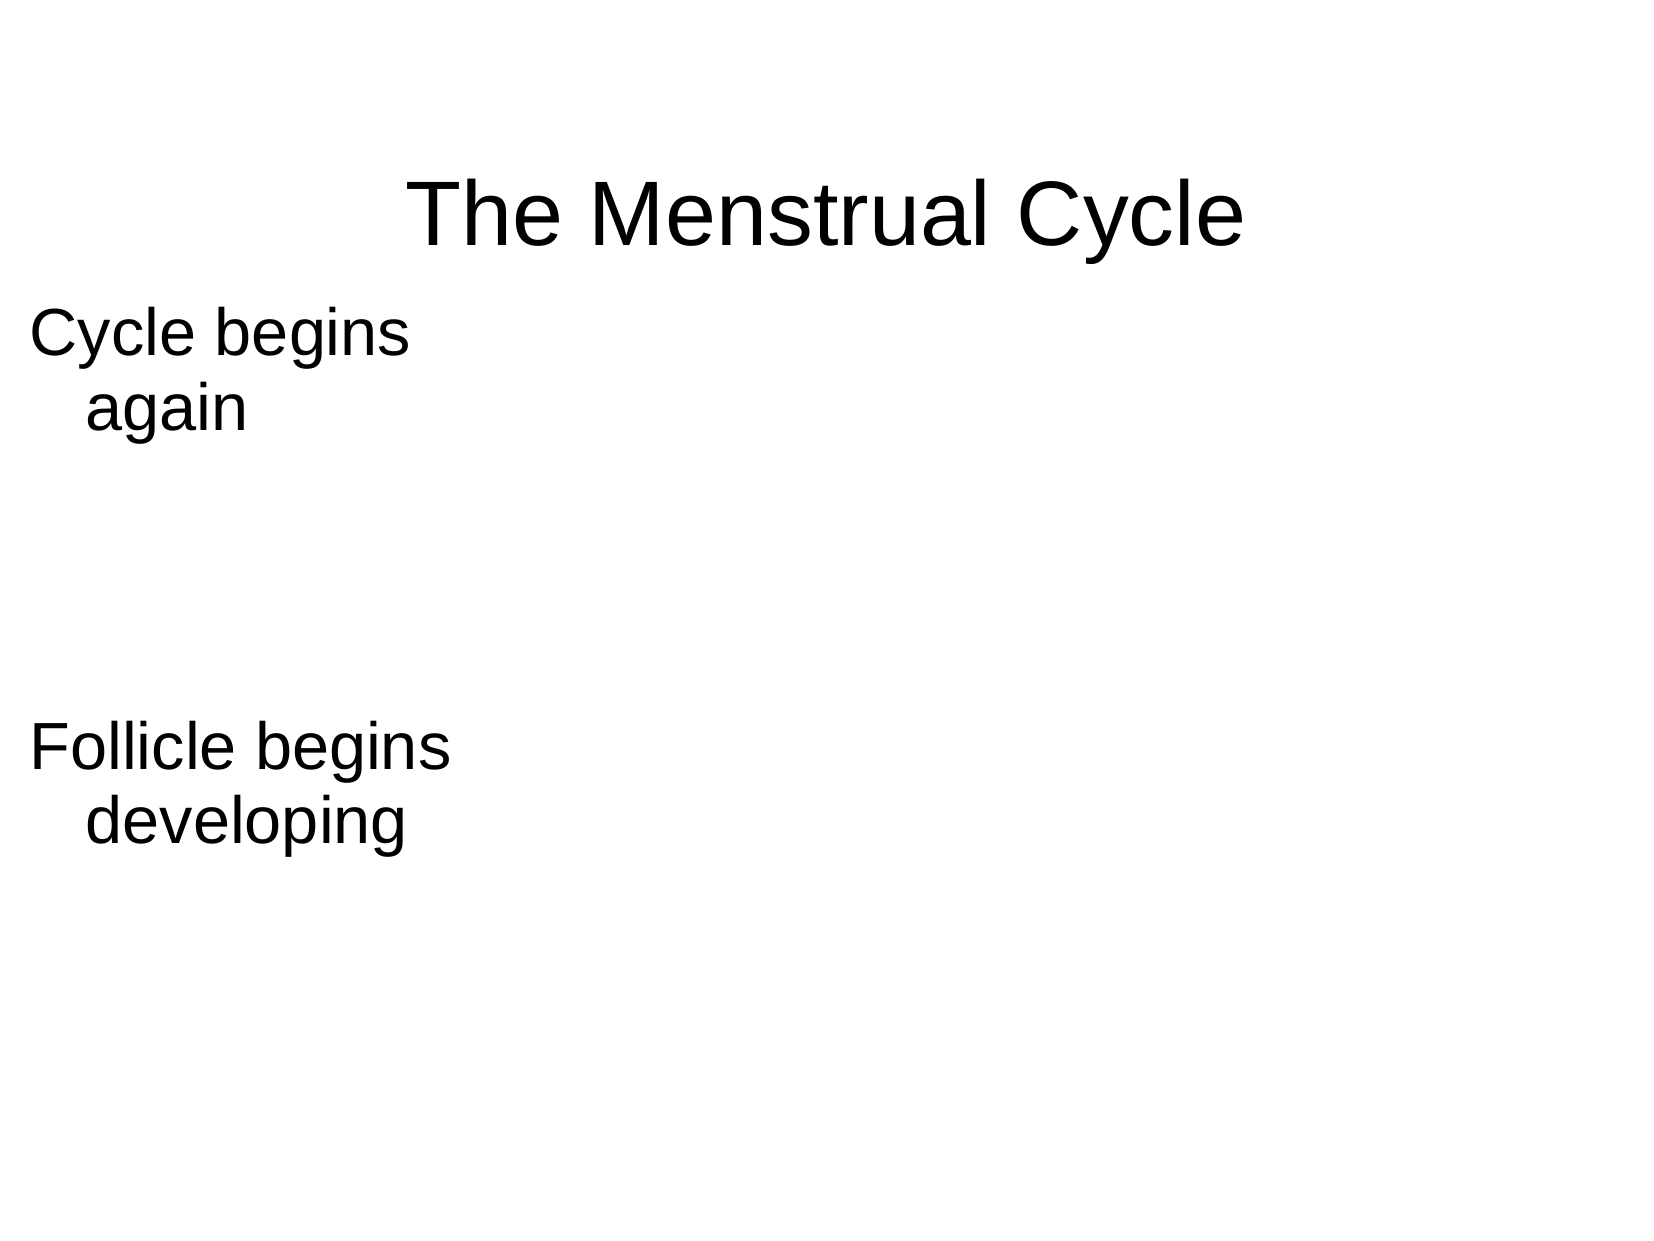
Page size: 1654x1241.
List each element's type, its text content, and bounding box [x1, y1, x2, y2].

list Cycle begins again [29, 295, 414, 624]
title The Menstrual Cycle [124, 117, 1530, 310]
list Follicle begins developing [29, 708, 591, 907]
